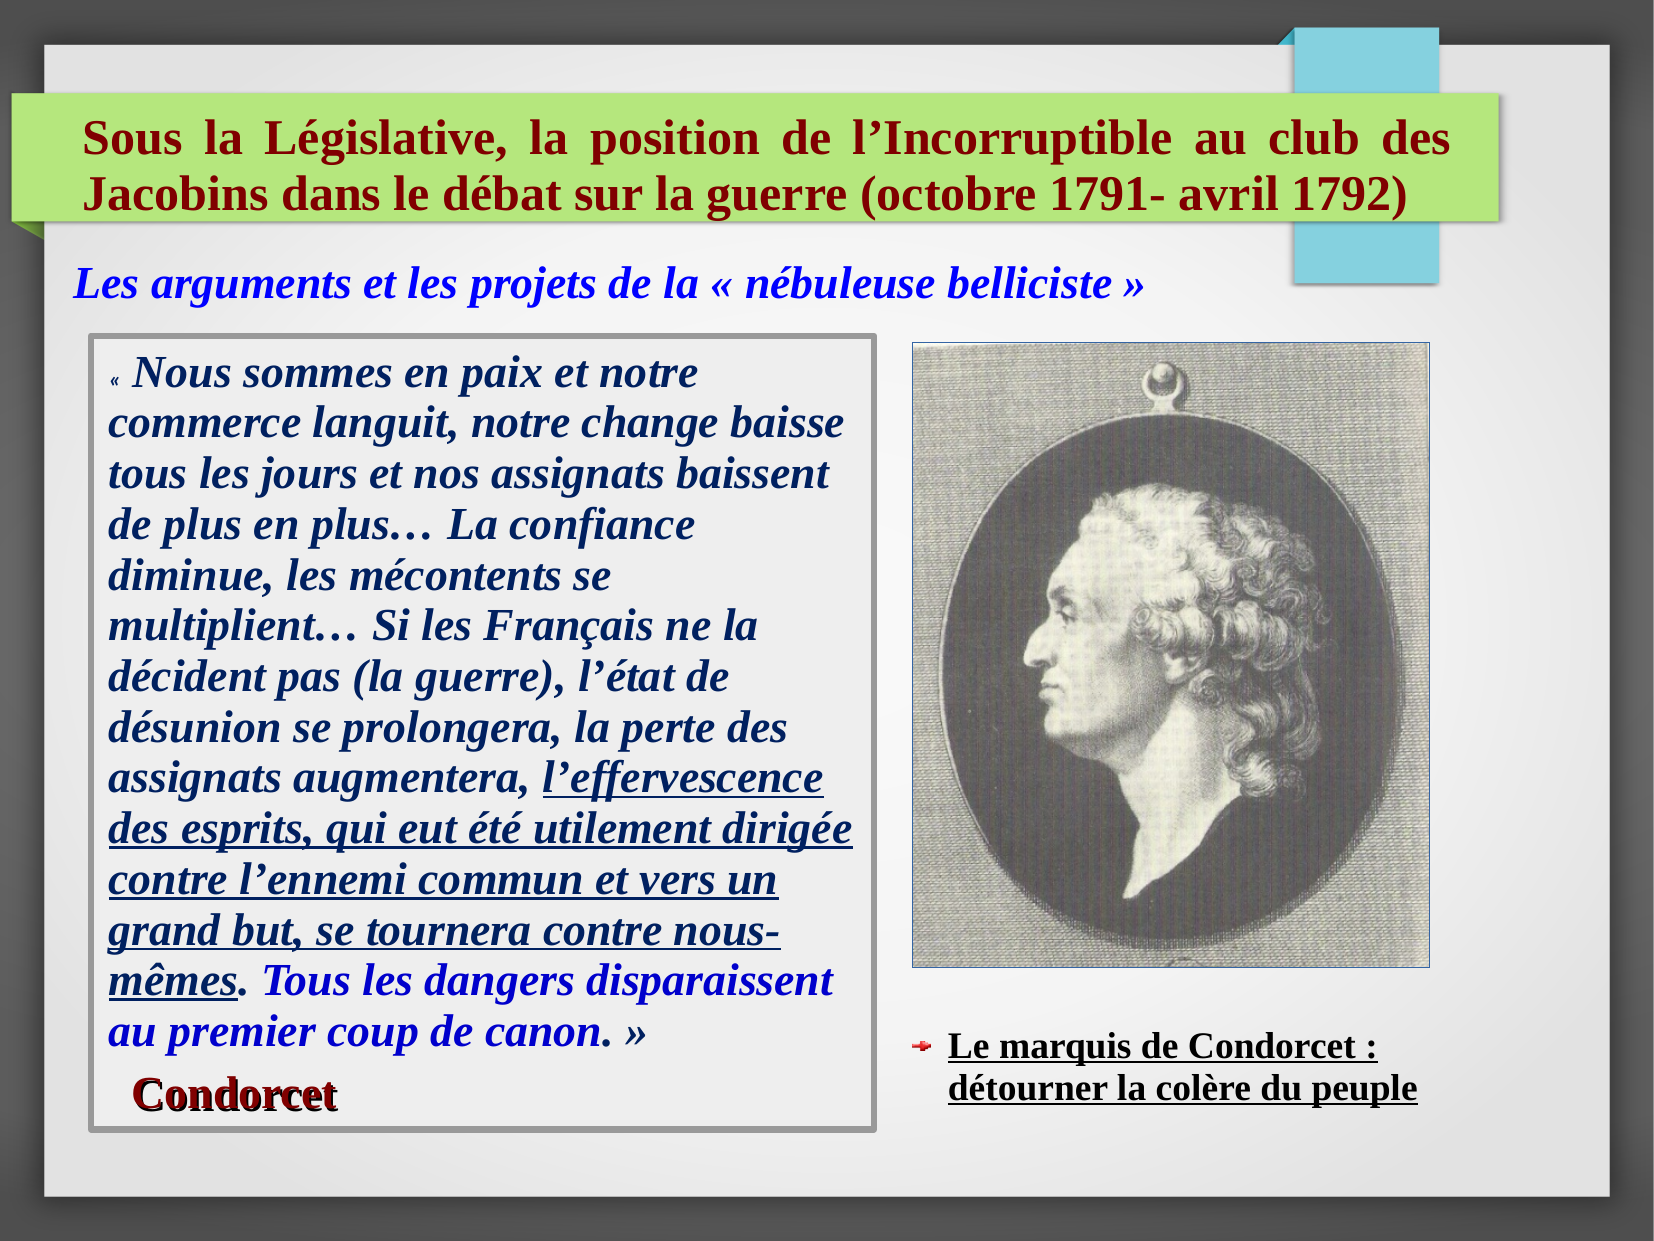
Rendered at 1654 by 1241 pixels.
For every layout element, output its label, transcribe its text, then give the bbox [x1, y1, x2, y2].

text_box Le marquis de Condorcet : détourner la colère du peuple [897, 1012, 1512, 1123]
title Sous la Législative, la position de l’Incorruptible au club des Jacobins dans le débat sur la guerre (octobre 1791- avril 1792) [82, 82, 1453, 249]
text_box « Nous sommes en paix et notre commerce languit, notre change baisse tous les jours et nos assignats baissent de plus en plus… La confiance diminue, les mécontents se multiplient… Si les Français ne la décident pas (la guerre), l’état de désunion se prolongera, la perte des assignats augmentera, l’effervescence des esprits, qui eut été utilement dirigée contre l’ennemi commun et vers un grand but, se tournera contre nous-mêmes. Tous les dangers disparaissent au premier coup de canon. » Condorcet [90, 335, 875, 1130]
text_box Les arguments et les projets de la « nébuleuse belliciste » [59, 248, 1312, 319]
picture [0, 0, 1654, 1241]
